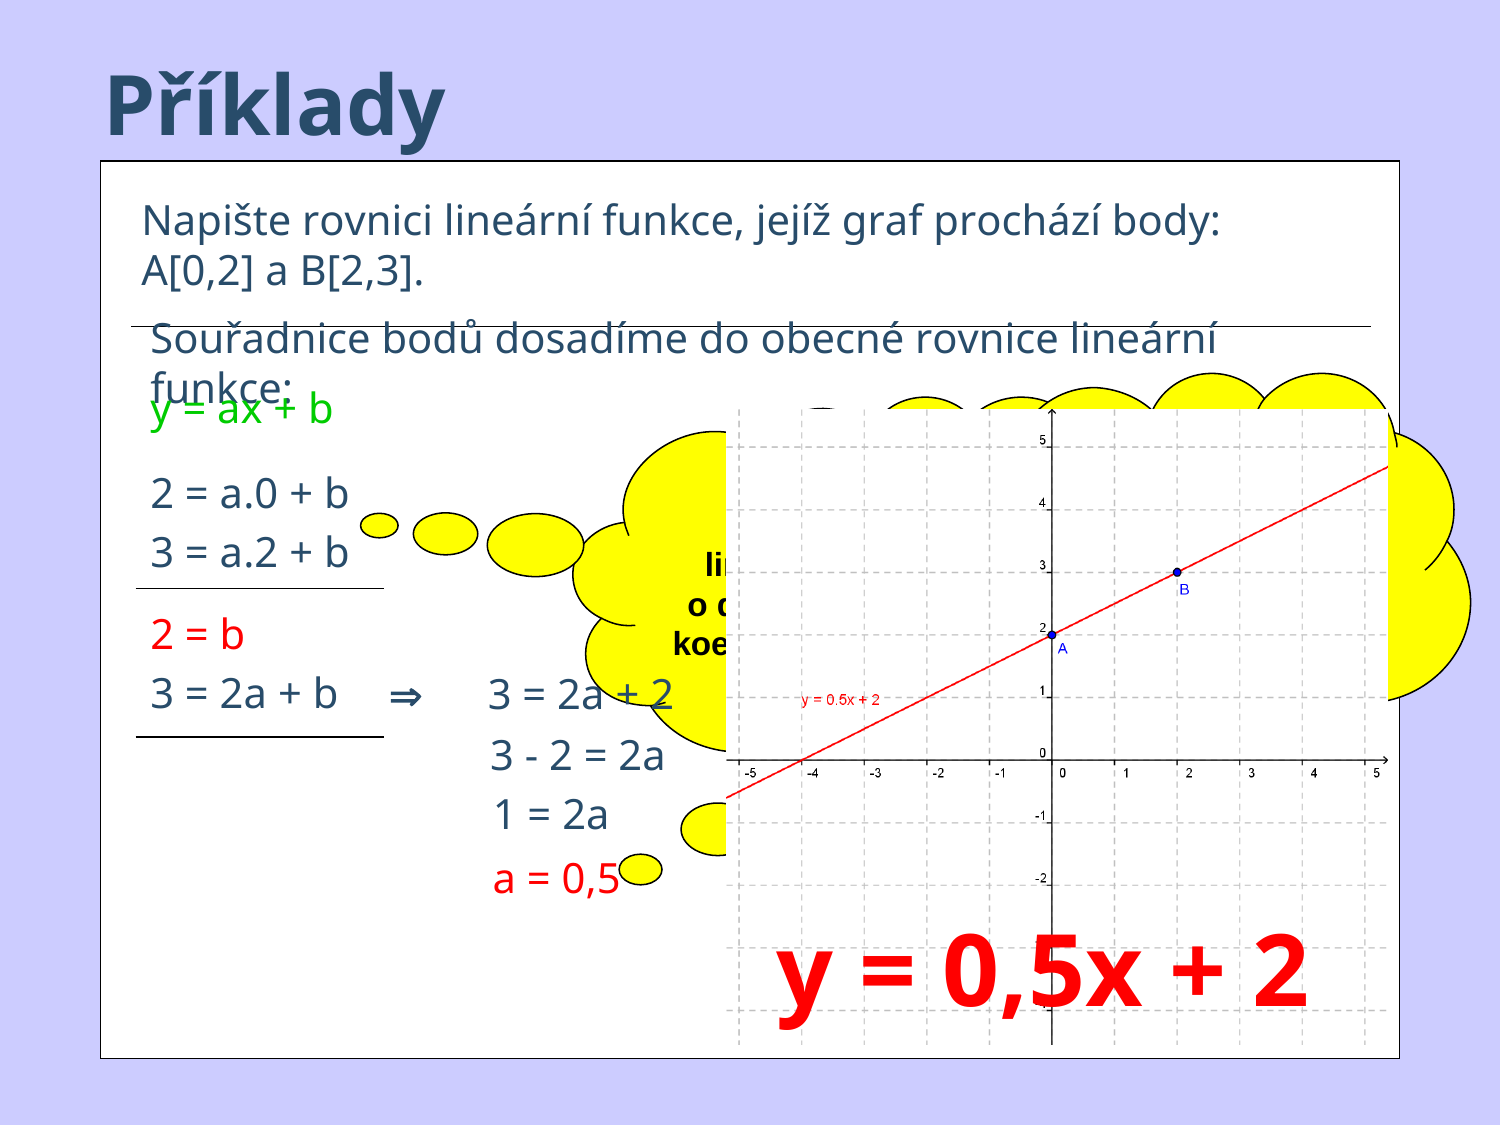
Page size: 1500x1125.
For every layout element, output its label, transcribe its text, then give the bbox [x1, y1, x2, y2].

text_box 2 = a.0 + b [260, 481, 272, 503]
text_box Dosazením vypočítaných koeficientů a a b do obecné rovnice lineární funkce dostaneme námi hledanou rovnici funkce procházející zadanými body. [1153, 373, 1386, 409]
text_box 2 = a.0 + b [135, 444, 455, 503]
text_box [1388, 698, 1400, 919]
text_box y = ax + b [135, 359, 431, 444]
text_box 3 = 2a + 2 [473, 645, 726, 740]
text_box 3 = a.2 + b [135, 503, 455, 585]
text_box Dosazením vypočítaných koeficientů a a b do obecné rovnice lineární funkce dostaneme námi hledanou rovnici funkce procházející zadanými body. [1388, 413, 1471, 701]
text_box Dostaneme tak soustavu dvou lineárních rovnic o dvou neznámých: koeficientech lineární funkce a a b. [487, 431, 726, 645]
text_box Dostaneme tak soustavu dvou lineárních rovnic o dvou neznámých: koeficientech lineární funkce a a b. [413, 512, 478, 555]
text_box [100, 190, 1400, 1059]
text_box  [374, 645, 458, 740]
text_box y = 0,5x + 2 [761, 919, 1459, 1014]
title Příklady [88, 39, 1414, 190]
text_box 2 = b [135, 585, 455, 645]
text_box 3 = 2a + b [135, 645, 374, 736]
text_box Souřadnice bodů dosadíme do obecné rovnice lineární funkce: [135, 314, 1376, 409]
text_box 1 = 2a [478, 765, 726, 829]
text_box Napište rovnici lineární funkce, jejíž graf prochází body: A[0,2] a B[2,3]. [126, 196, 1367, 291]
picture [726, 409, 1388, 1045]
text_box 3 - 2 = 2a [475, 706, 726, 802]
text_box 2 = b [226, 629, 239, 645]
text_box a = 0,5 [477, 829, 726, 925]
